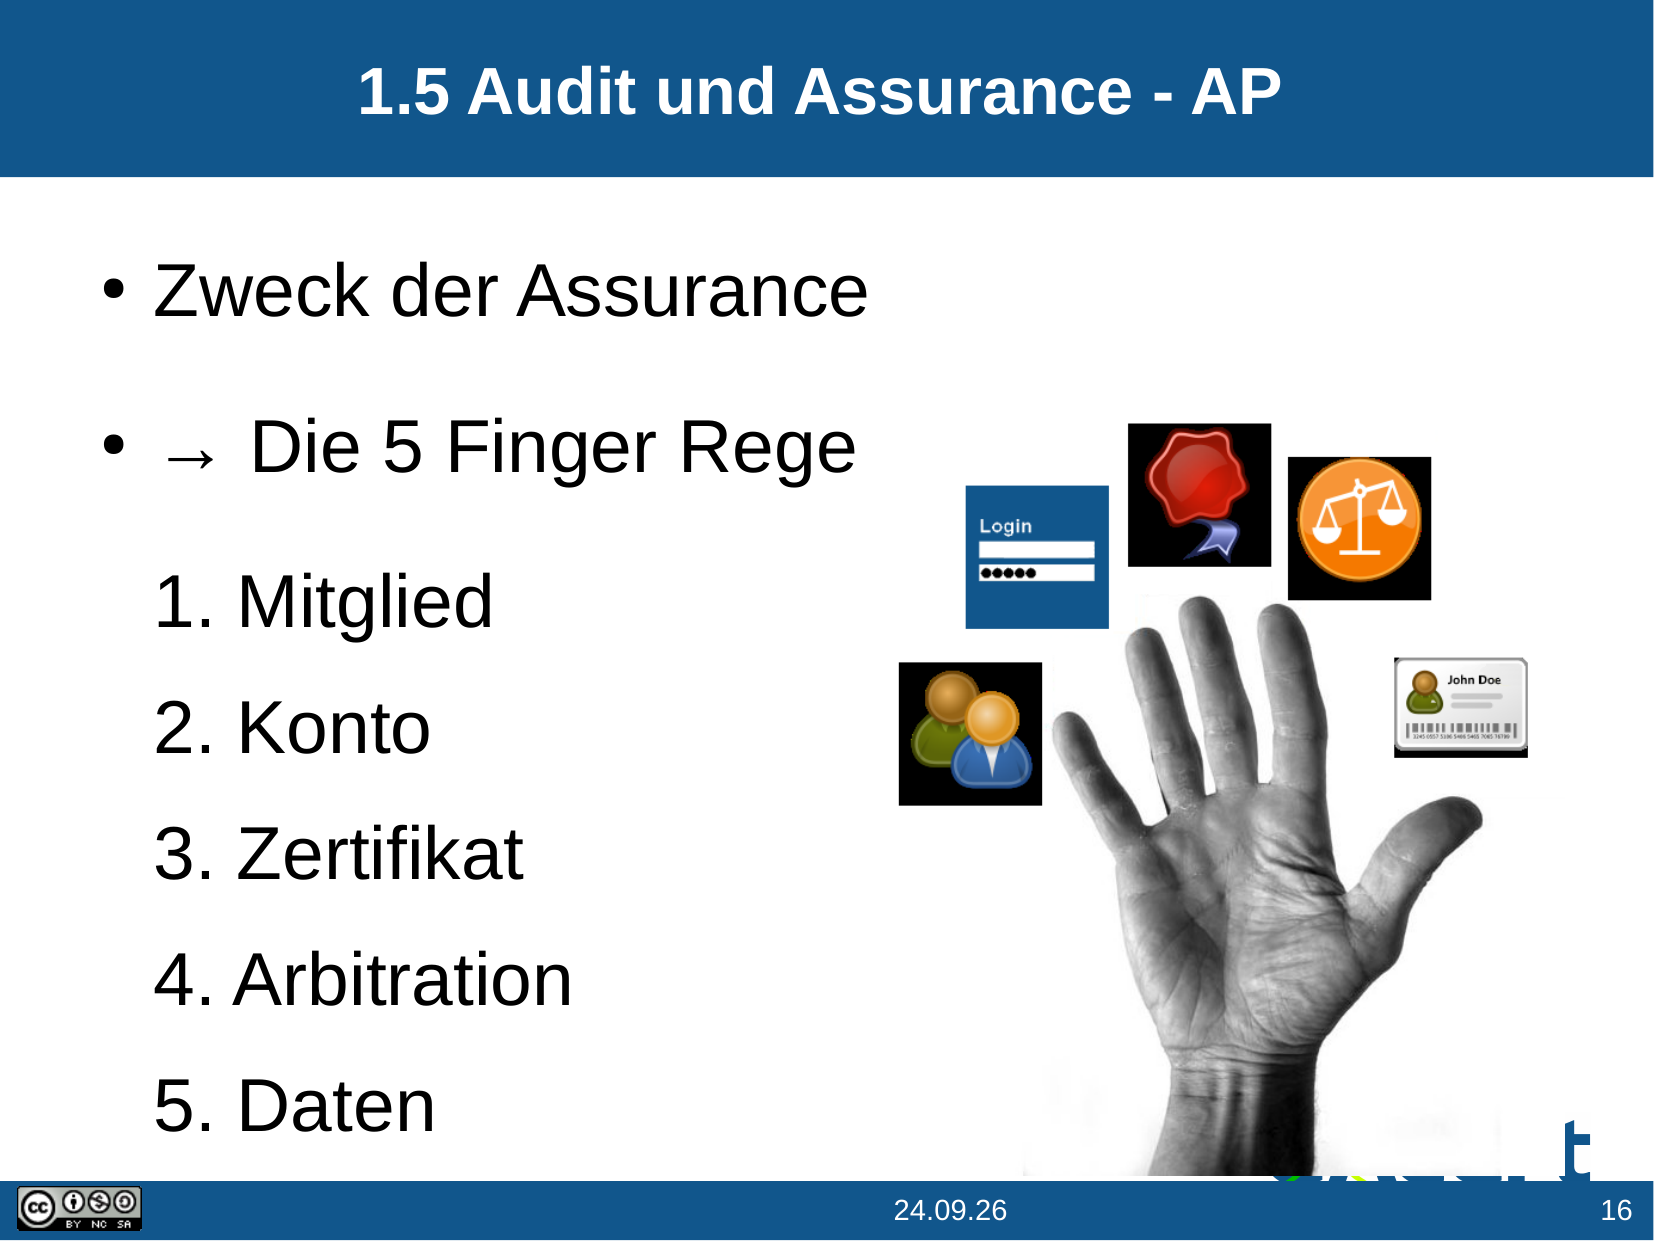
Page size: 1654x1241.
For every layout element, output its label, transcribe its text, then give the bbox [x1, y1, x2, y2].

title 1.5 Audit und Assurance - AP [76, 17, 1565, 166]
picture [17, 1186, 142, 1231]
list Zweck der Assurance → Die 5 Finger Regel 1. Mitglied 2. Konto 3. Zertifikat 4. Arbitration 5. Daten [82, 206, 1625, 1106]
picture [856, 383, 1591, 1181]
